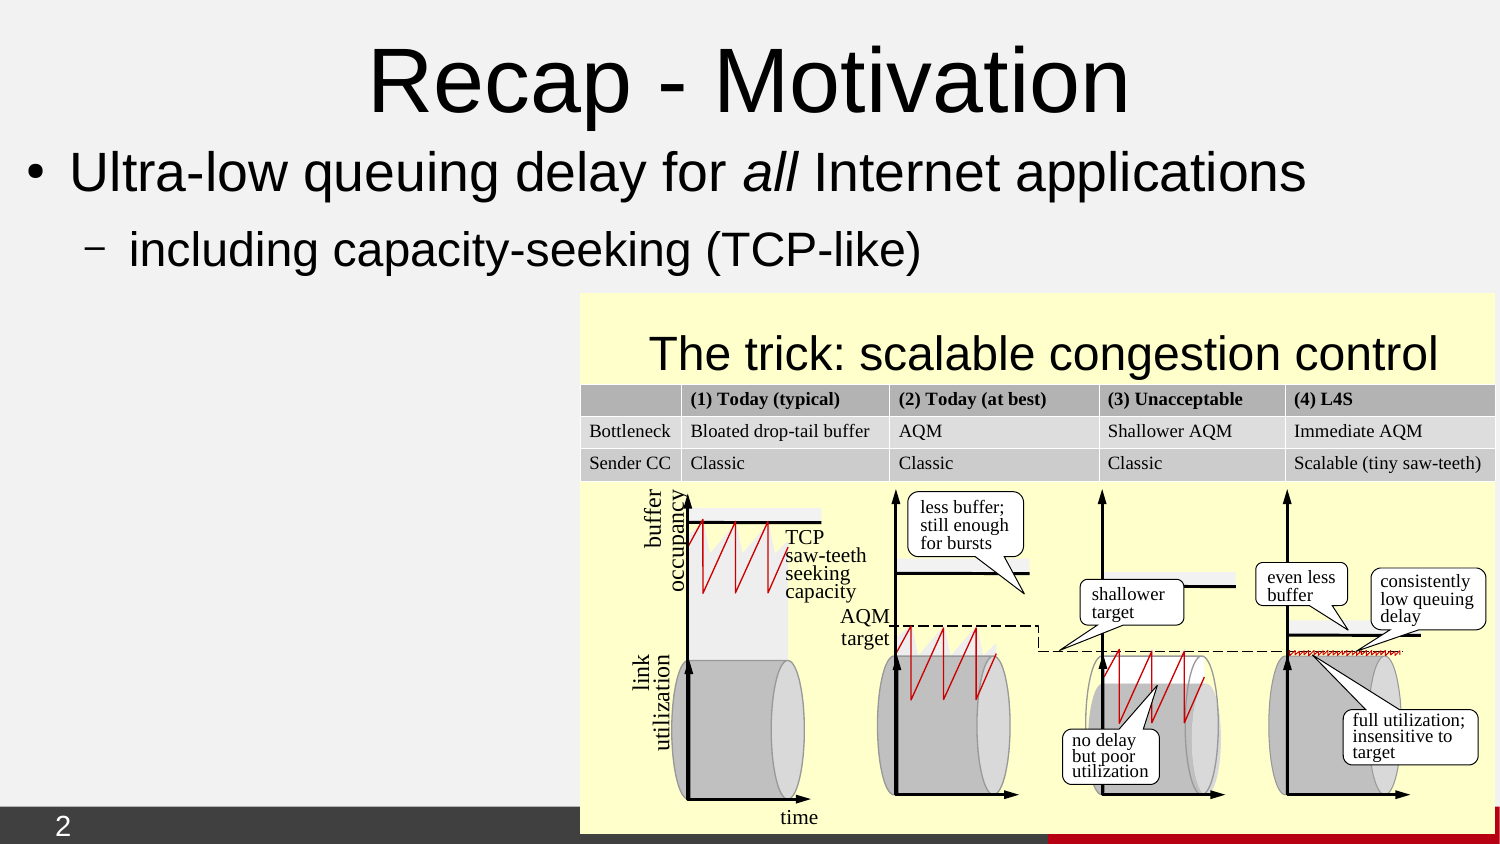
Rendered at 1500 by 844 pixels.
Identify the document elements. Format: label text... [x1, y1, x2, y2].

title Recap - Motivation [75, 10, 1425, 151]
picture [579, 293, 1495, 834]
list Ultra-low queuing delay for all Internet applications including capacity-seeking (TCP-like) [11, 141, 1384, 308]
